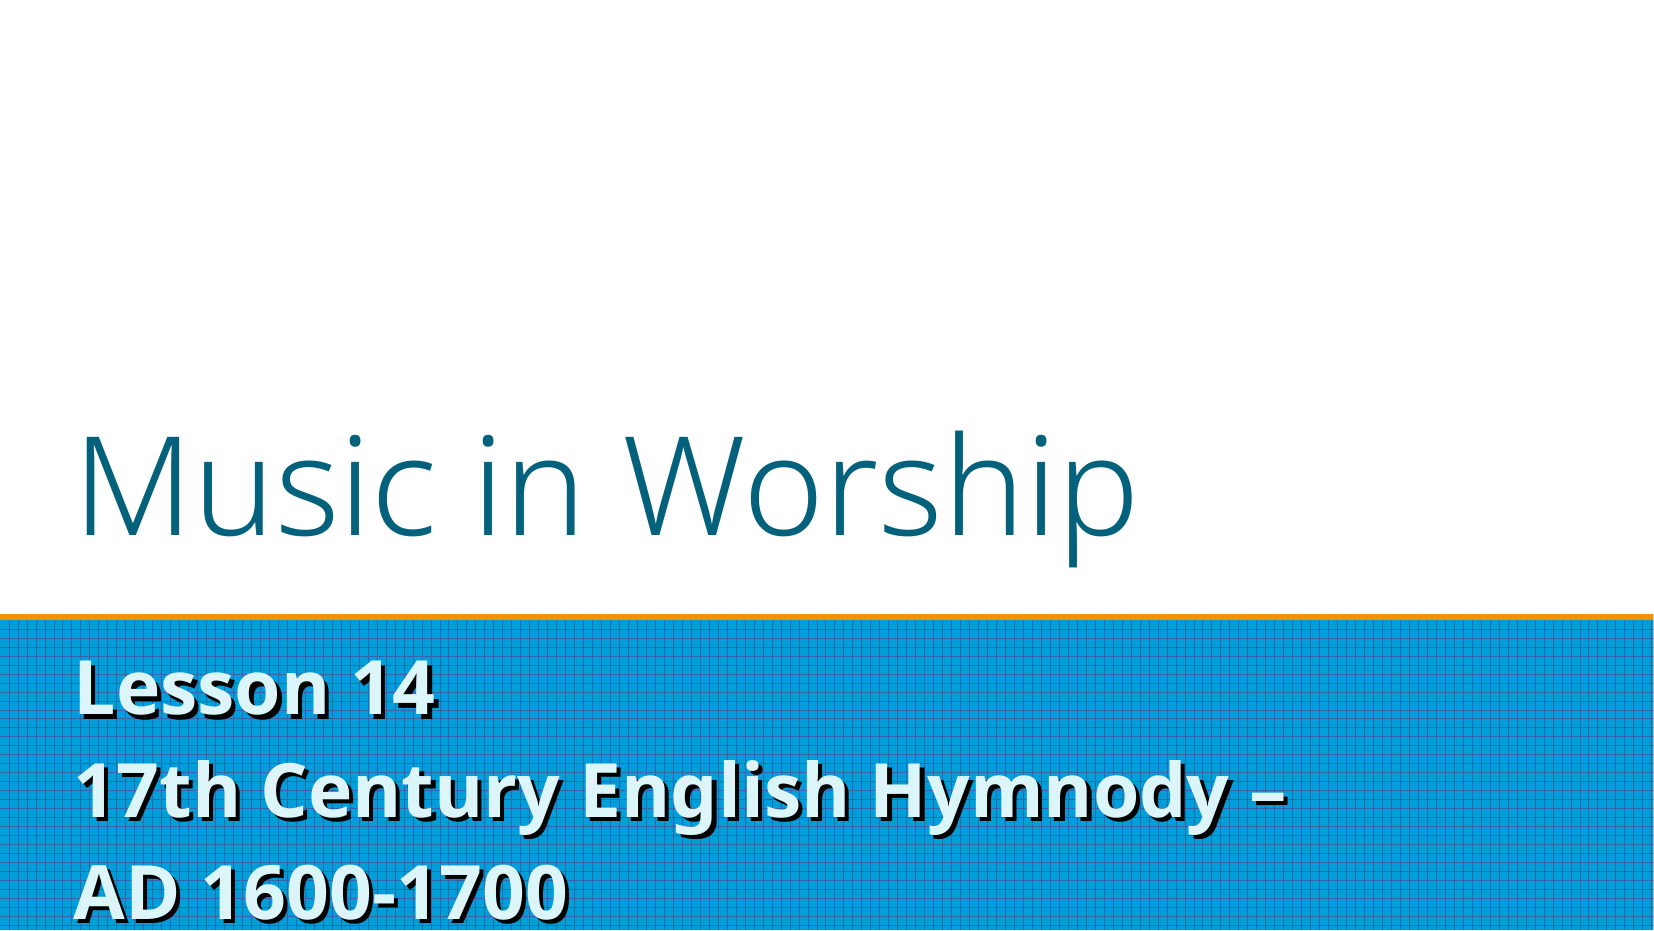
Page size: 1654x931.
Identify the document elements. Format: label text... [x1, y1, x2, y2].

title Music in Worship [73, 44, 1551, 576]
subtitle Lesson 14 17th Century English Hymnody – AD 1600-1700 [73, 634, 1551, 918]
